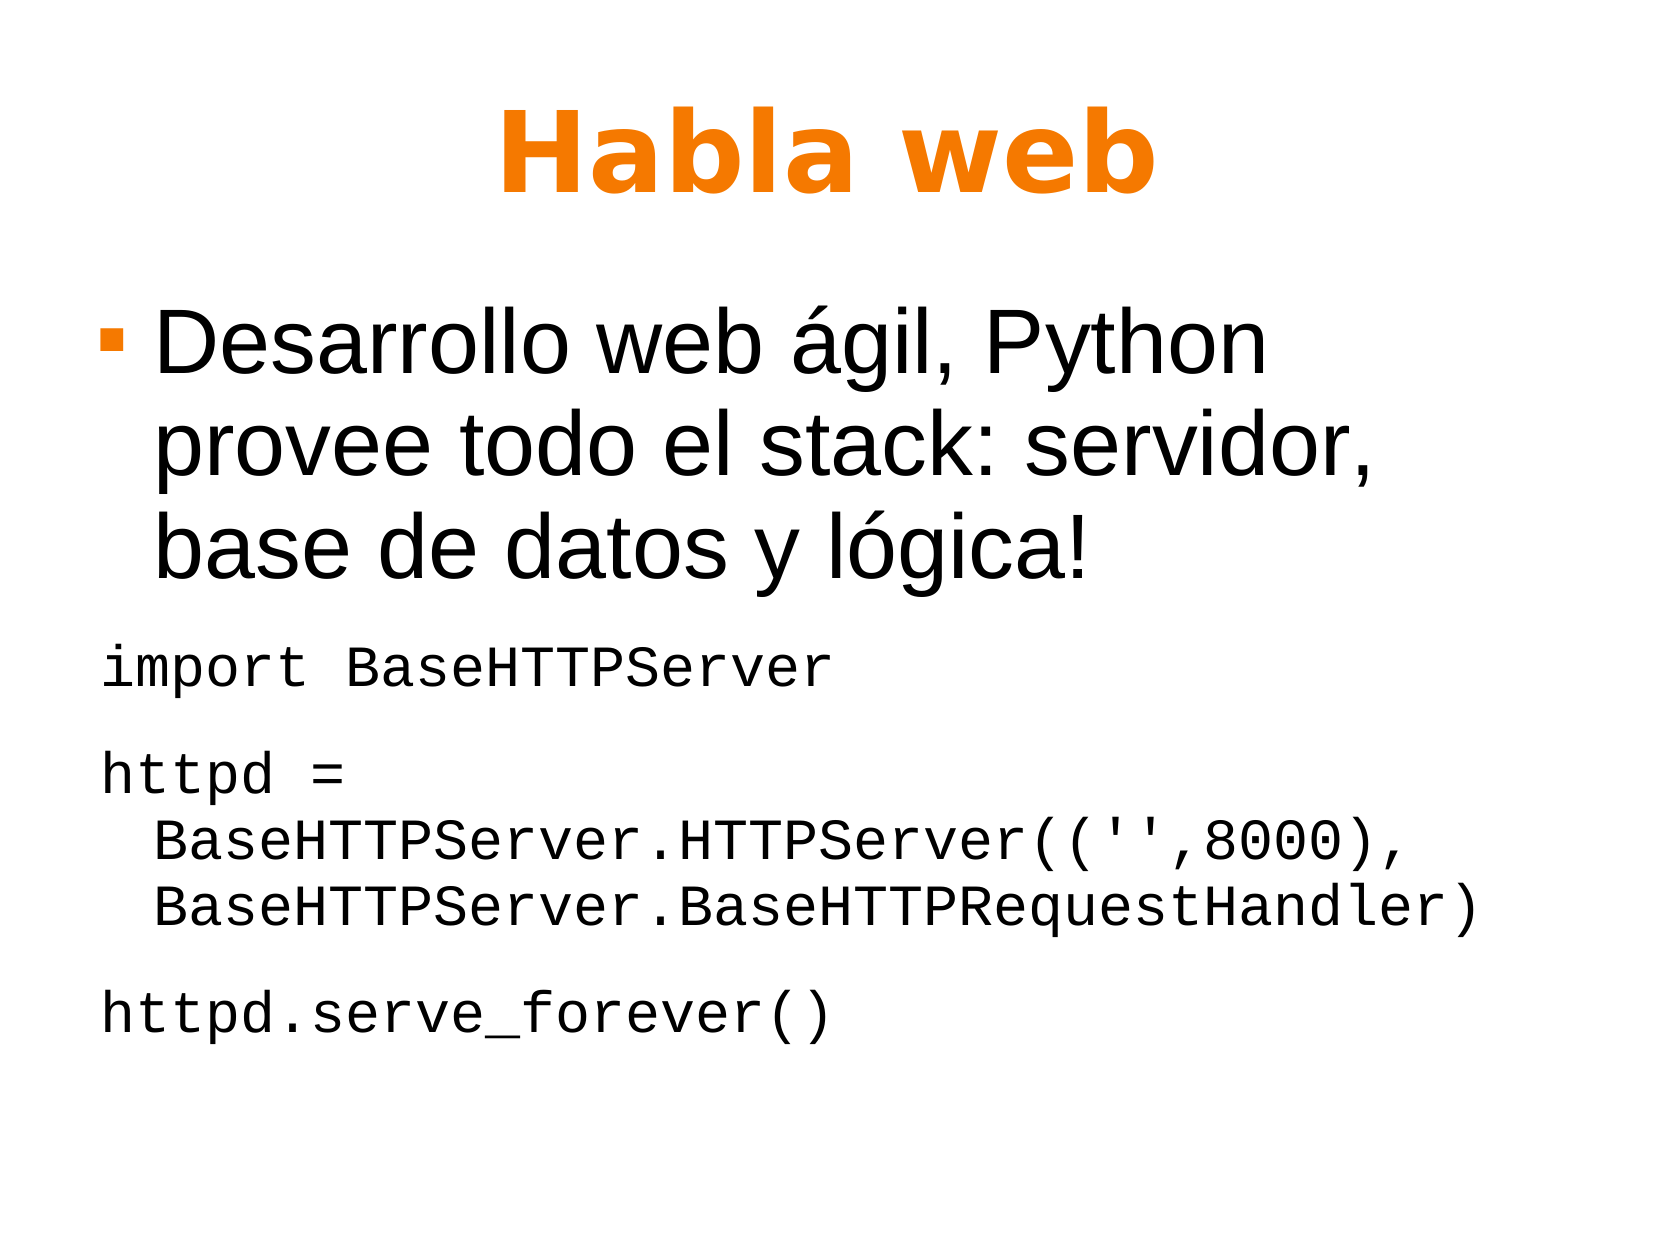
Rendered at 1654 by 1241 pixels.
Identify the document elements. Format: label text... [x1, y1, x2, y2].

list Desarrollo web ágil, Python provee todo el stack: servidor, base de datos y lógica! import BaseHTTPServer httpd = BaseHTTPServer.HTTPServer(('',8000), BaseHTTPServer.BaseHTTPRequestHandler) httpd.serve_forever() [82, 290, 1571, 1094]
title Habla web [82, 56, 1571, 250]
